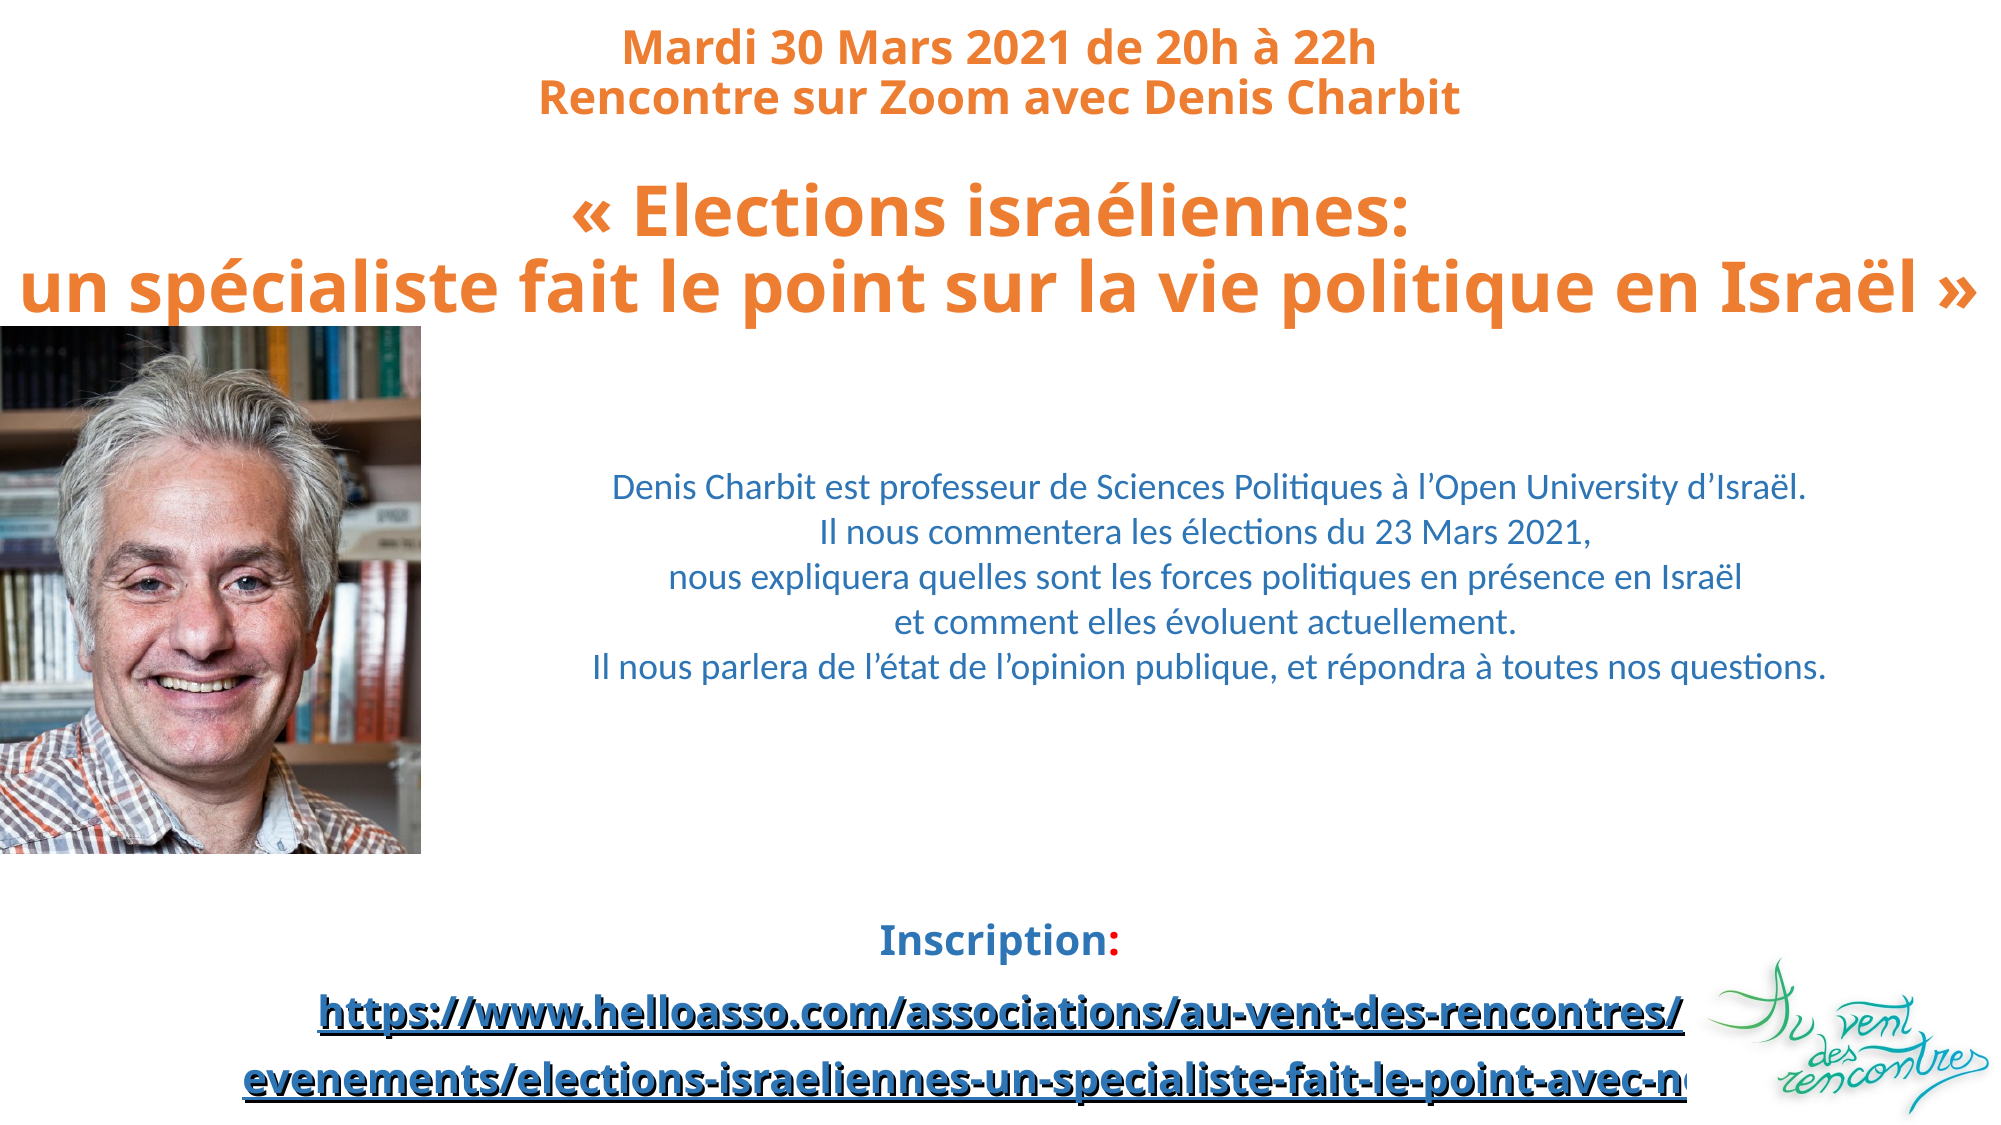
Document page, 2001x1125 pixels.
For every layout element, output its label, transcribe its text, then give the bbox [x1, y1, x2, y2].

picture [0, 326, 421, 854]
subtitle Inscription: https://www.helloasso.com/associations/au-vent-des-rencontres/ evenements/elections-israeliennes-un-specialiste-fait-le-point-avec-nous [0, 912, 2000, 1125]
title Mardi 30 Mars 2021 de 20h à 22h Rencontre sur Zoom avec Denis Charbit « Elections israéliennes: un spécialiste fait le point sur la vie politique en Israël » [0, 0, 2000, 336]
picture [1687, 951, 2000, 1125]
text_box Denis Charbit est professeur de Sciences Politiques à l’Open University d’Israël. Il nous commentera les élections du 23 Mars 2021, nous expliquera quelles sont les forces politiques en présence en Israël et comment elles évoluent actuellement. Il nous parlera de l’état de l’opinion publique, et répondra à toutes nos questions. [420, 454, 2000, 698]
